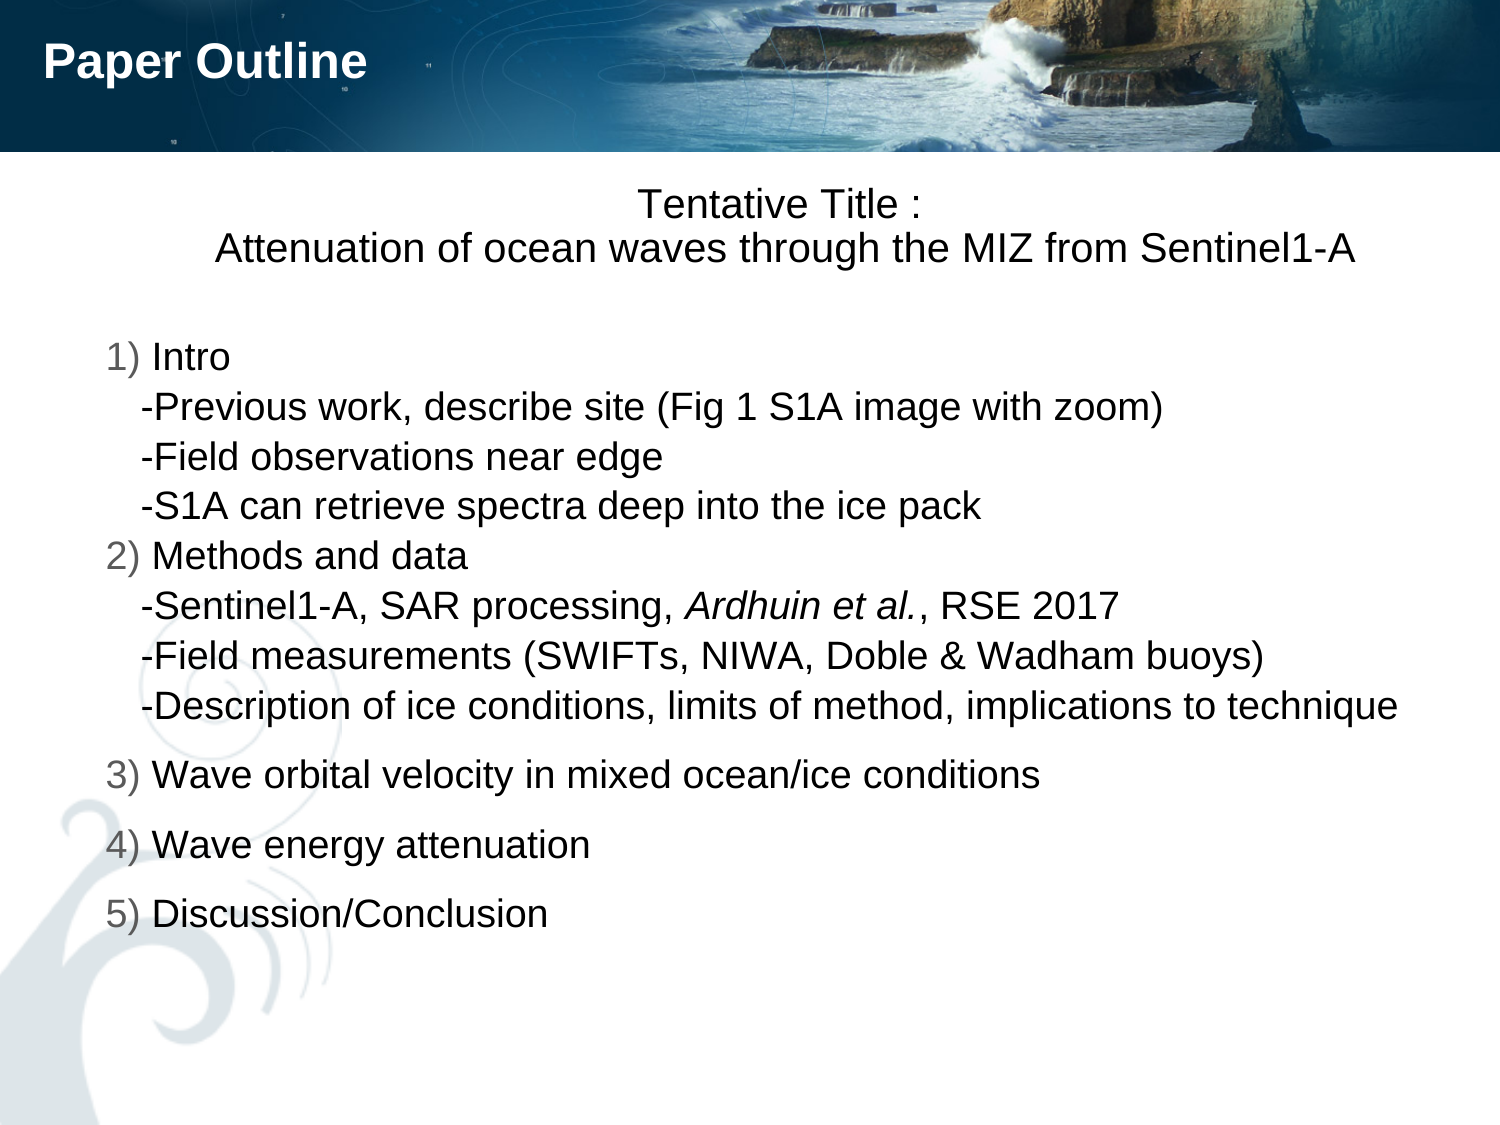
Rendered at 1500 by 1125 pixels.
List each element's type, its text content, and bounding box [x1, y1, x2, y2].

picture [193, 778, 203, 786]
picture [216, 774, 223, 784]
text_box Tentative Title : Attenuation of ocean waves through the MIZ from Sentinel1-A [105, 175, 1466, 329]
picture [304, 774, 315, 786]
picture [175, 774, 181, 783]
picture [0, 599, 342, 1125]
picture [0, 0, 1500, 152]
picture [159, 774, 164, 785]
text_box Paper Outline [28, 17, 810, 166]
picture [268, 774, 280, 786]
text_box Intro -Previous work, describe site (Fig 1 S1A image with zoom) -Field observations near edge -S1A can retrieve spectra deep into the ice pack Methods and data -Sentinel1-A, SAR processing, Ardhuin et al., RSE 2017 -Field measurements (SWIFTs, NIWA, Doble & Wadham buoys) -Description of ice conditions, limits of method, implications to technique Wave orbital velocity in mixed ocean/ice conditions Wave energy attenuation Discussion/Conclusion [90, 320, 1419, 774]
